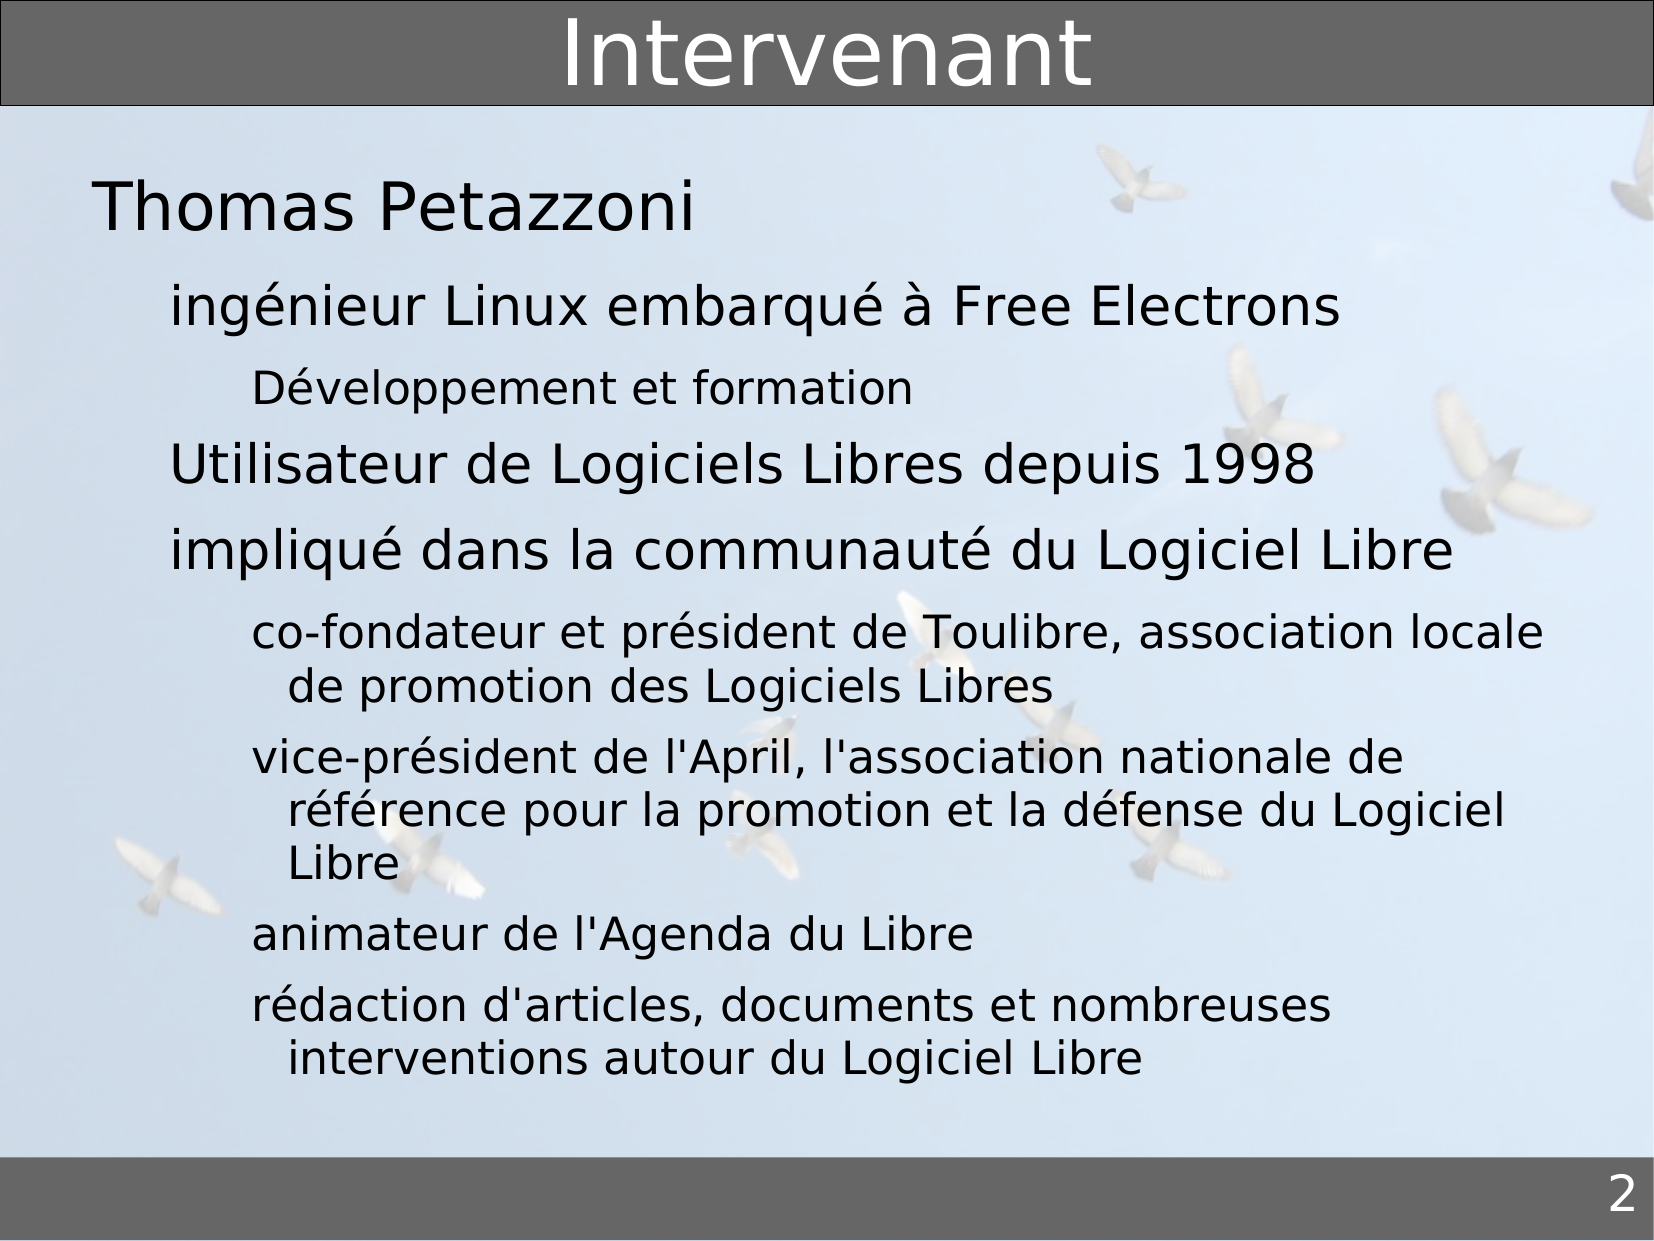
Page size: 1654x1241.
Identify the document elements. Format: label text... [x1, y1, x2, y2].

list Thomas Petazzoni ingénieur Linux embarqué à Free Electrons Développement et formation Utilisateur de Logiciels Libres depuis 1998 impliqué dans la communauté du Logiciel Libre co-fondateur et président de Toulibre, association locale de promotion des Logiciels Libres vice-président de l'April, l'association nationale de référence pour la promotion et la défense du Logiciel Libre animateur de l'Agenda du Libre rédaction d'articles, documents et nombreuses interventions autour du Logiciel Libre [74, 168, 1575, 1086]
title Intervenant [0, 0, 1654, 108]
